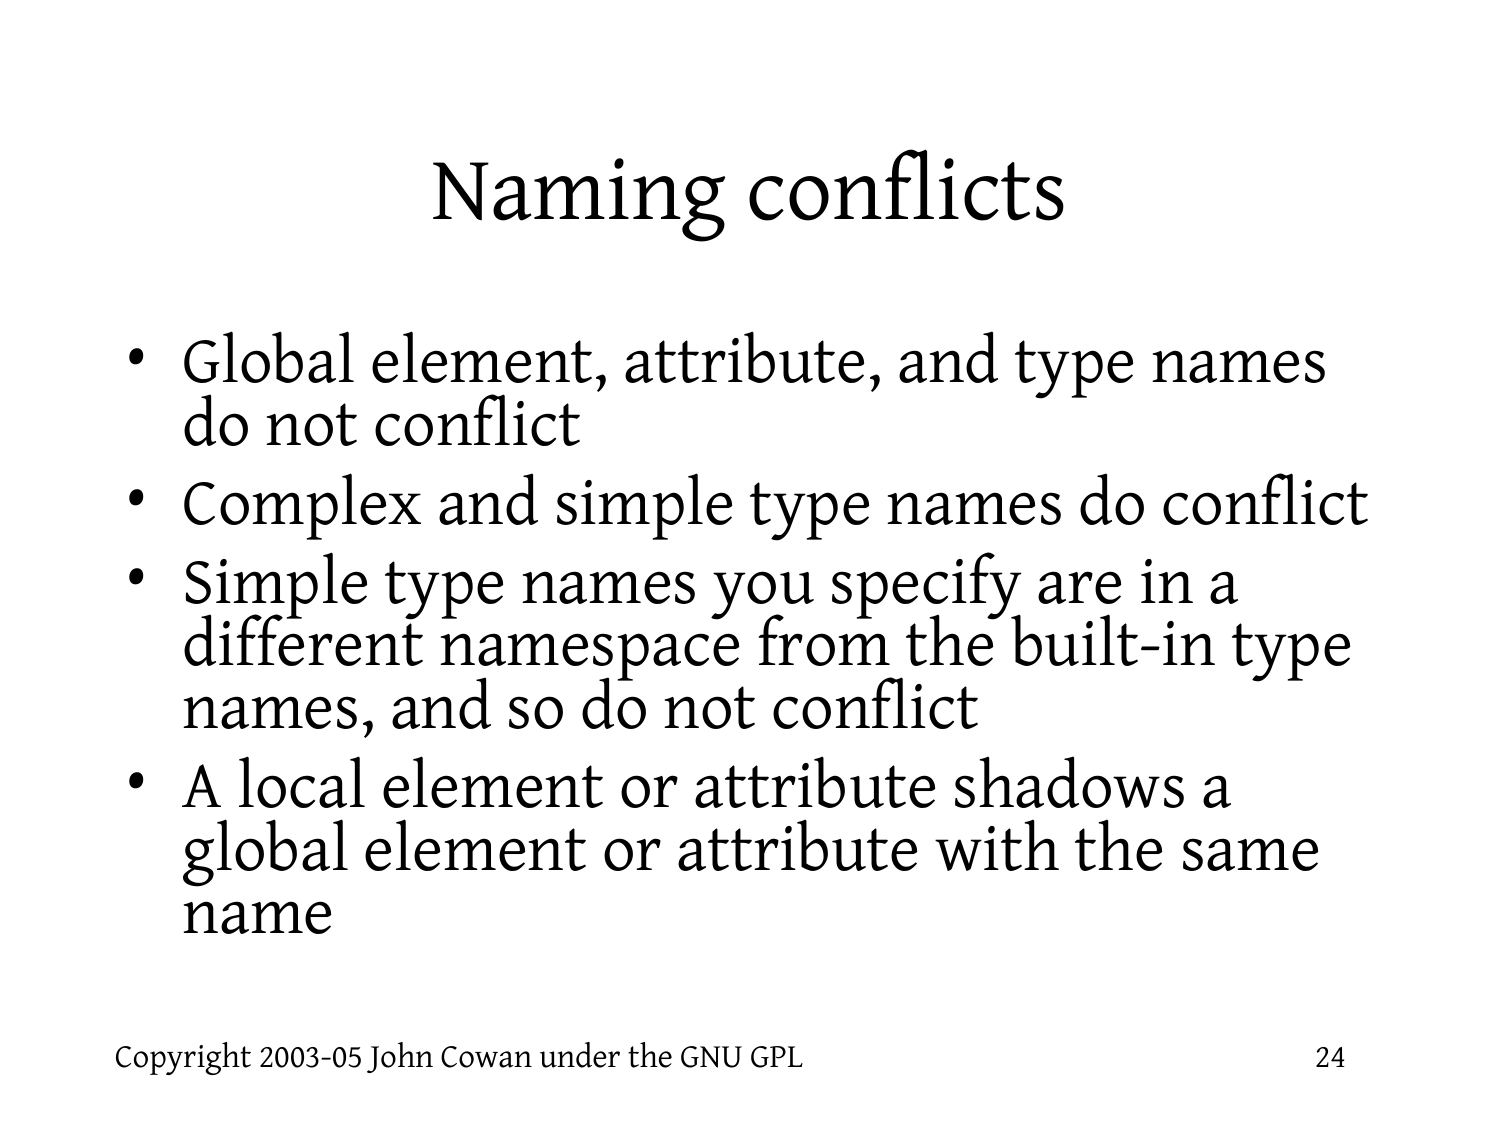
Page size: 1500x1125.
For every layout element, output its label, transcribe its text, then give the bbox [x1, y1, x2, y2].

title Naming conflicts [112, 99, 1388, 288]
list Global element, attribute, and type names do not conflict Complex and simple type names do conflict Simple type names you specify are in a different namespace from the built-in type names, and so do not conflict A local element or attribute shadows a global element or attribute with the same name [112, 324, 1388, 1021]
